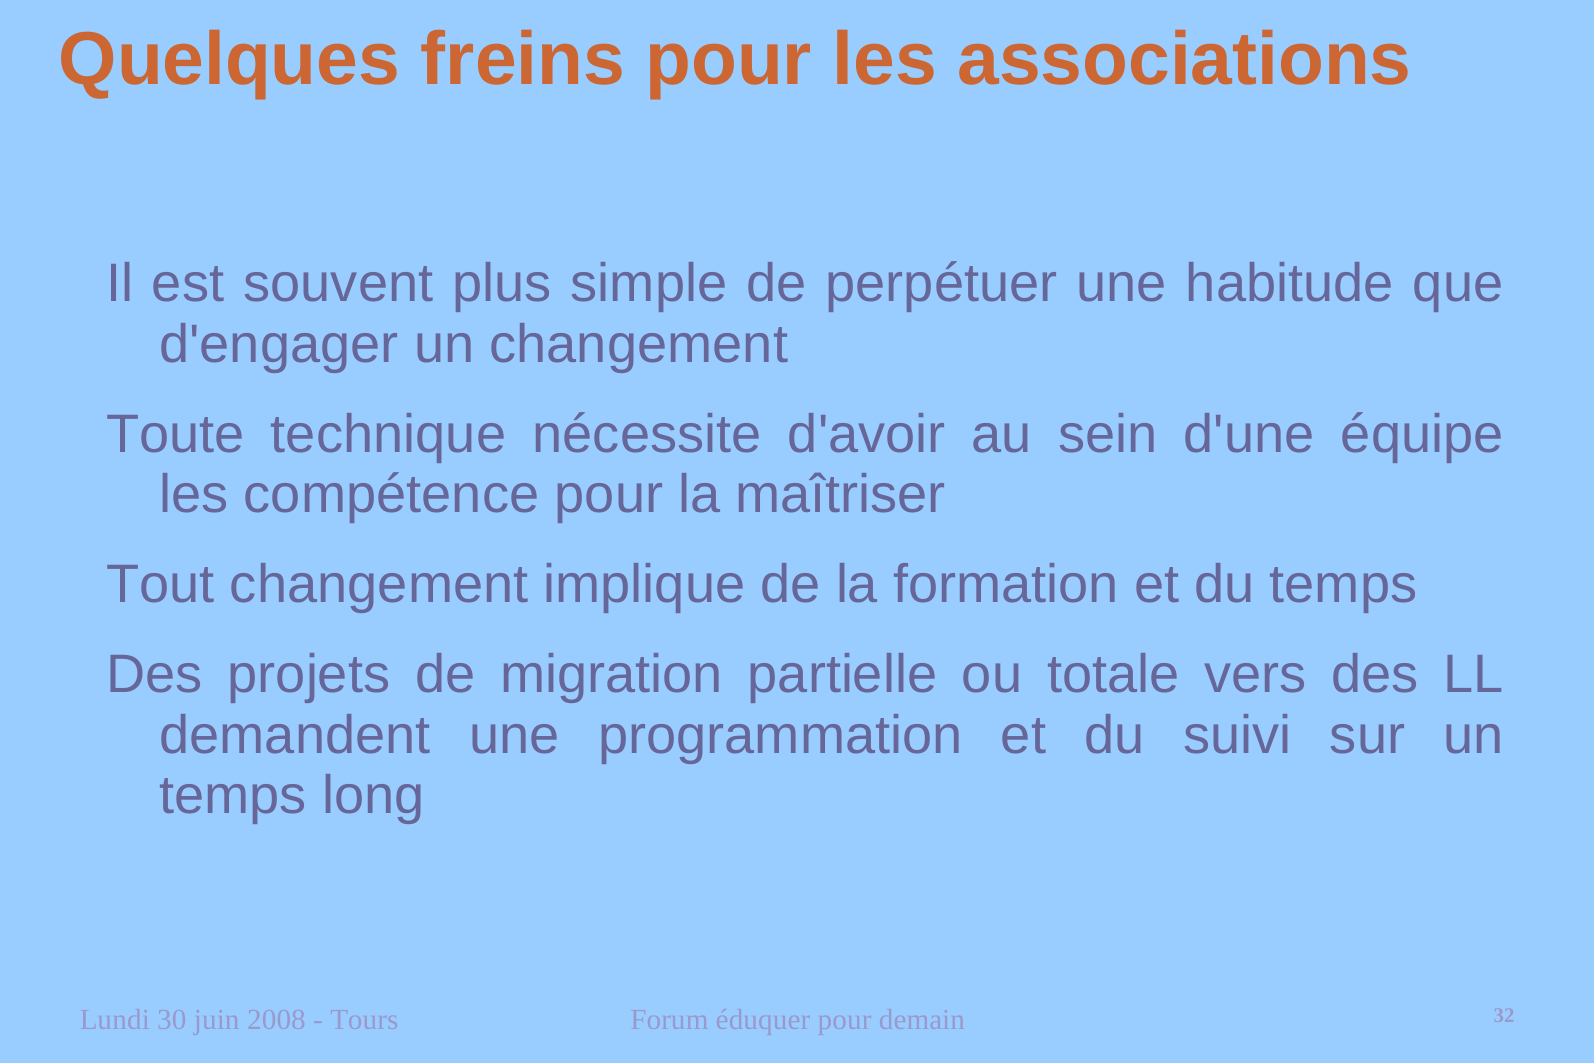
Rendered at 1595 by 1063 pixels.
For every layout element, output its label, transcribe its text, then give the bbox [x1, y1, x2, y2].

list Il est souvent plus simple de perpétuer une habitude que d'engager un changement Toute technique nécessite d'avoir au sein d'une équipe les compétence pour la maîtriser Tout changement implique de la formation et du temps Des projets de migration partielle ou totale vers des LL demandent une programmation et du suivi sur un temps long [88, 252, 1506, 826]
title Quelques freins pour les associations [59, 0, 1495, 119]
list [79, 248, 1515, 951]
